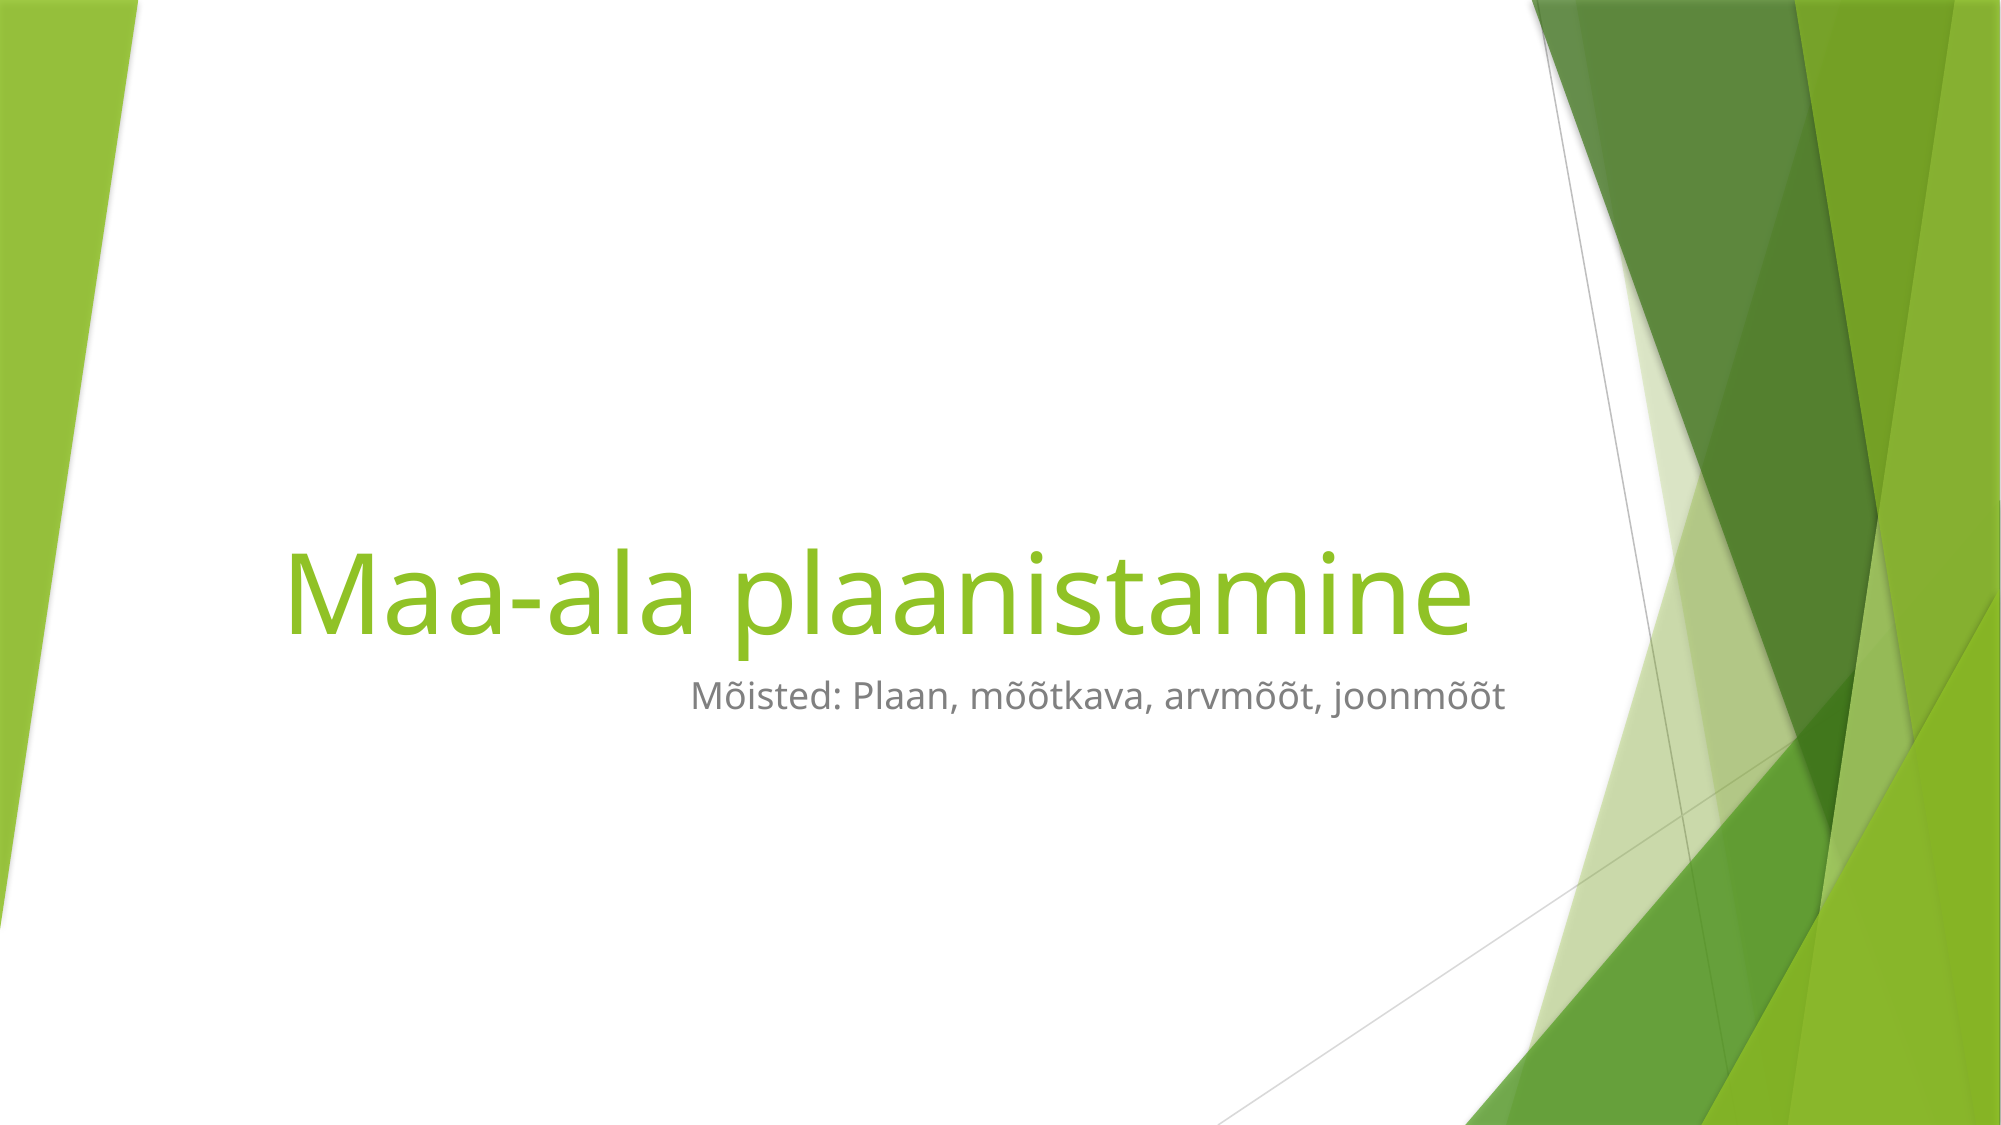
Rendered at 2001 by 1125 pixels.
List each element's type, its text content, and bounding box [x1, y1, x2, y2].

subtitle Mõisted: Plaan, mõõtkava, arvmõõt, joonmõõt [247, 664, 1522, 845]
title Maa-ala plaanistamine [247, 394, 1522, 664]
